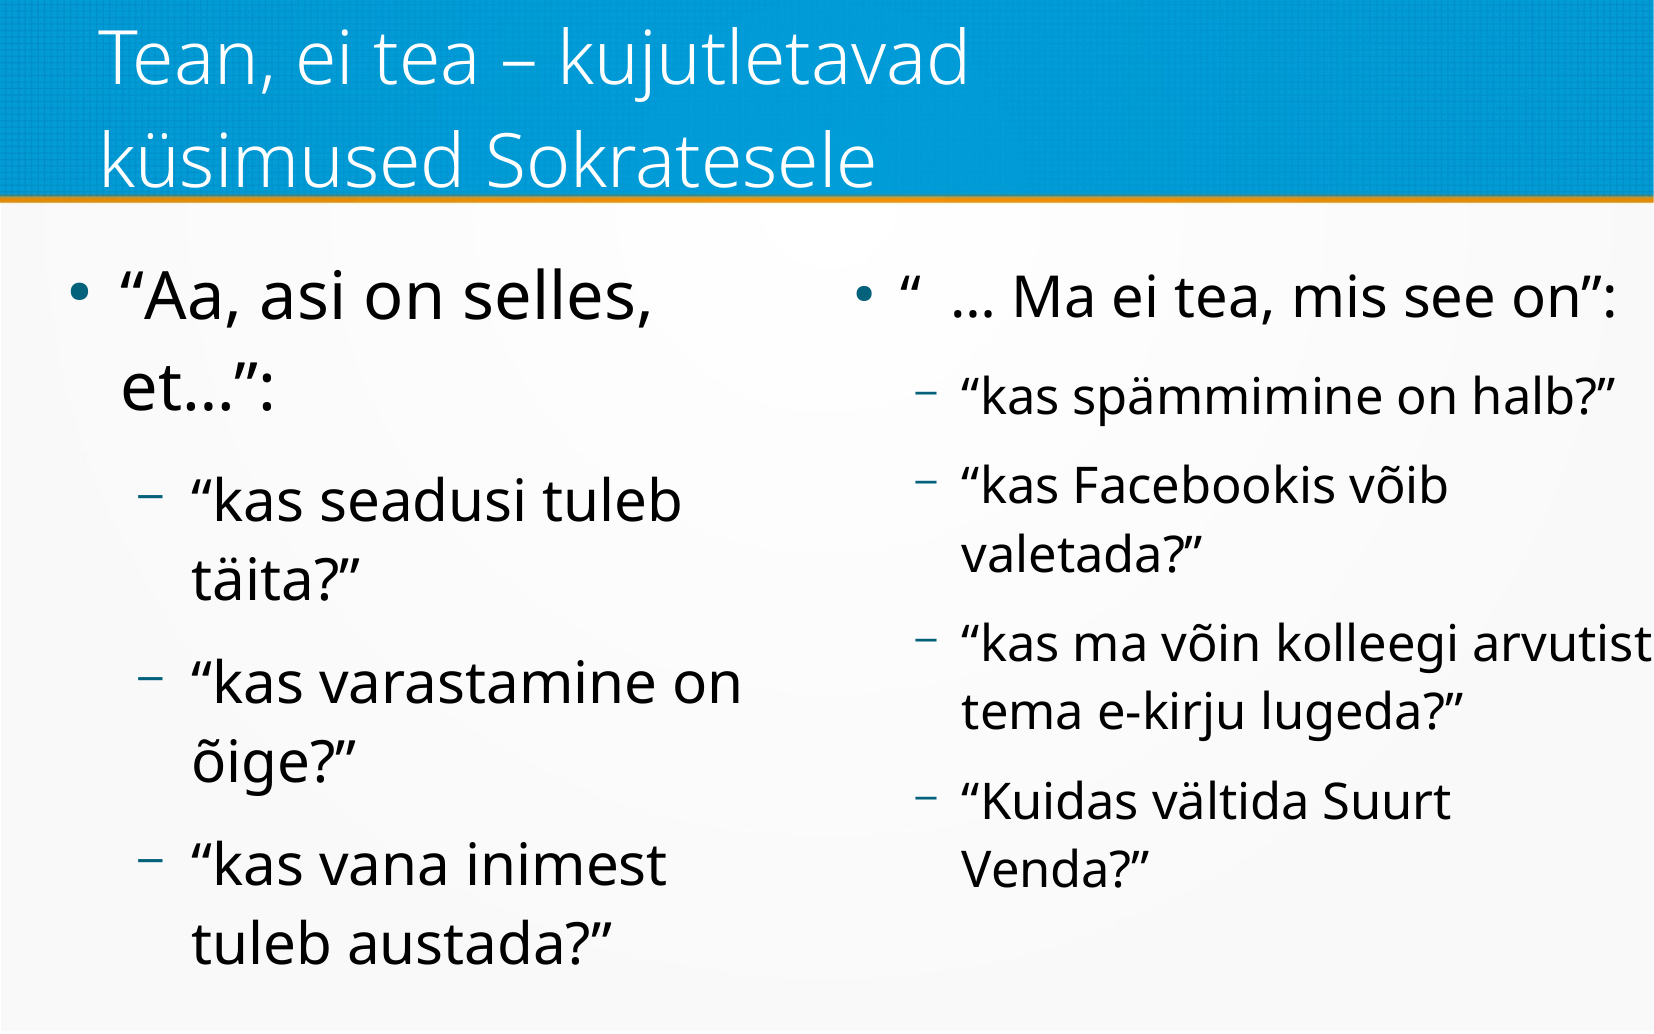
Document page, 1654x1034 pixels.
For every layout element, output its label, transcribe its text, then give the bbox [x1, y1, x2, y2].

list “ … Ma ei tea, mis see on”: “kas spämmimine on halb?” “kas Facebookis võib valetada?” “kas ma võin kolleegi arvutist tema e-kirju lugeda?” “Kuidas vältida Suurt Venda?” [838, 255, 1654, 1021]
title Tean, ei tea – kujutletavad küsimused Sokratesele [98, 2, 1654, 210]
list “Aa, asi on selles, et…”: “kas seadusi tuleb täita?” “kas varastamine on õige?” “kas vana inimest tuleb austada?” [49, 248, 804, 1014]
picture [0, 195, 1654, 1034]
